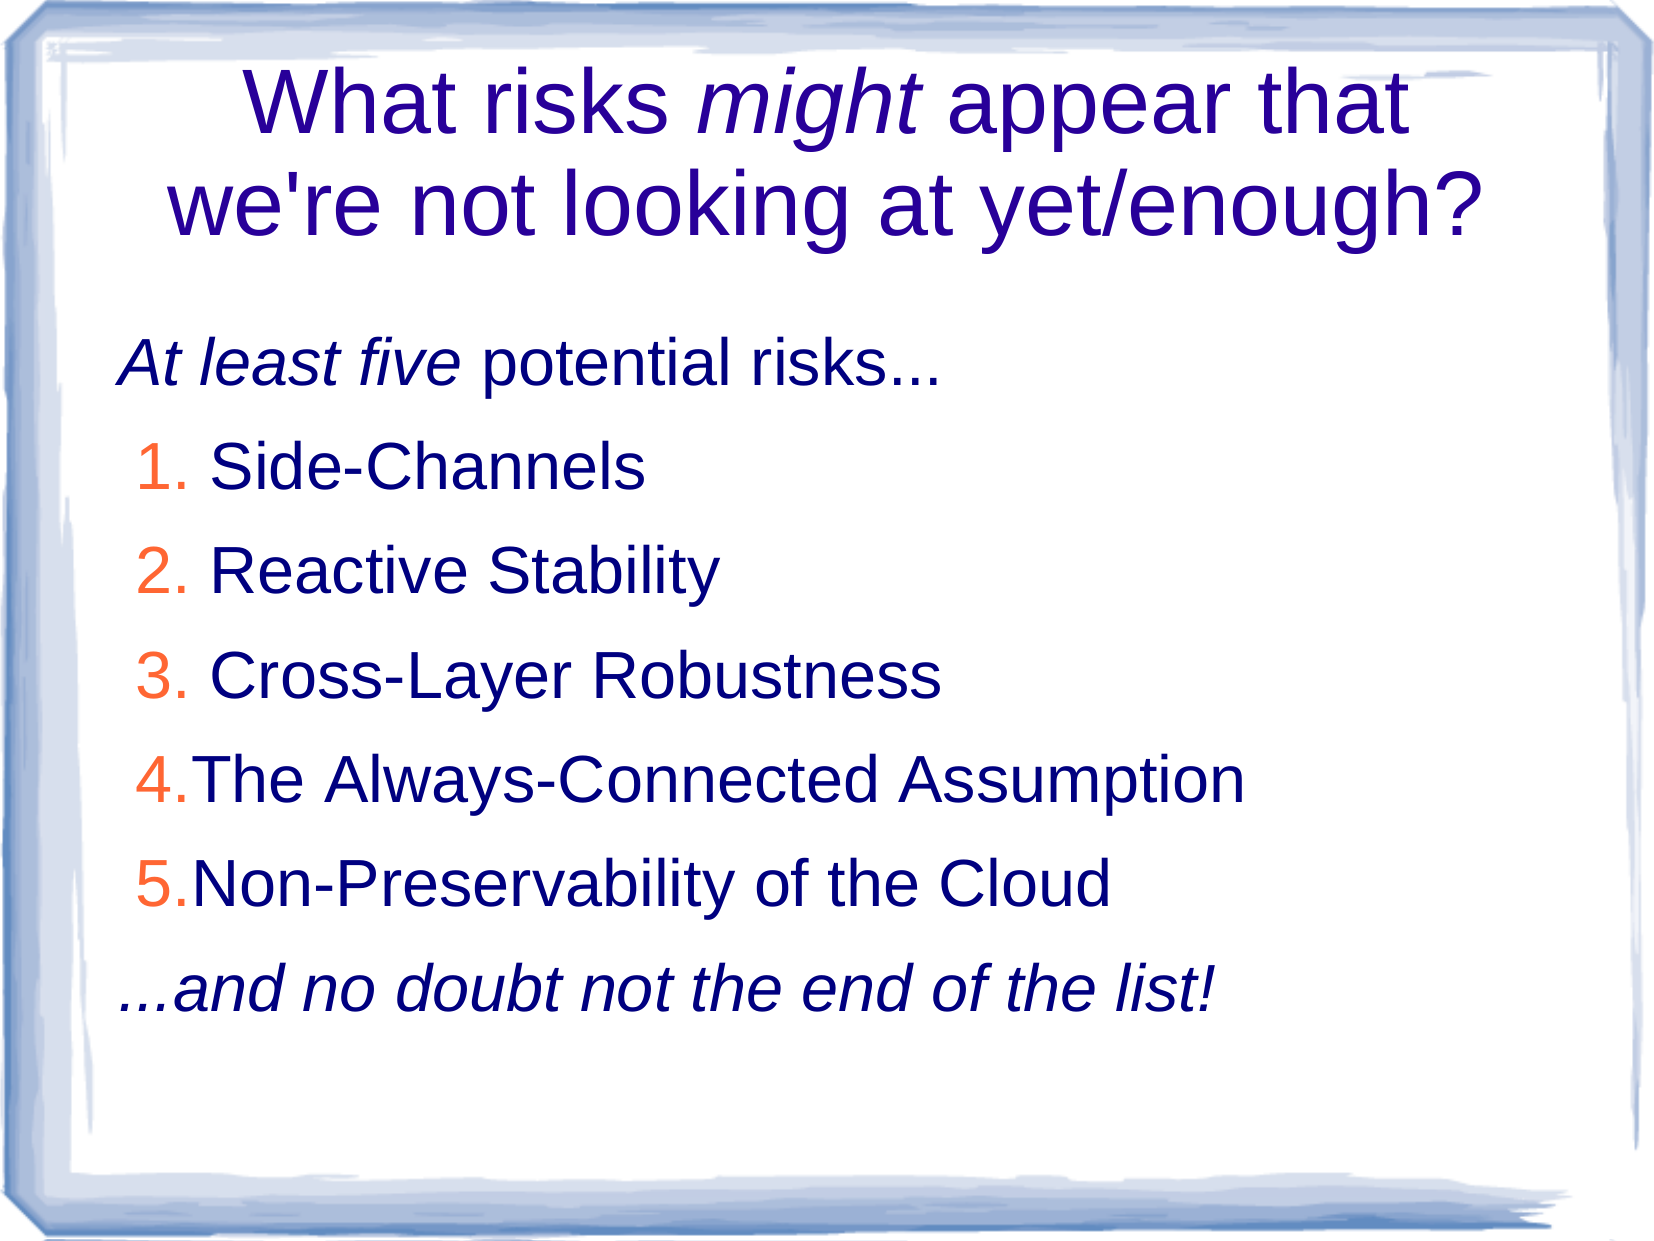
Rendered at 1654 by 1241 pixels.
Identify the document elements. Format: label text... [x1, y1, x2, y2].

picture [0, 0, 1654, 1241]
title What risks might appear that we're not looking at yet/enough? [82, 49, 1571, 257]
list At least five potential risks... Side-Channels Reactive Stability Cross-Layer Robustness The Always-Connected Assumption Non-Preservability of the Cloud ...and no doubt not the end of the list! [118, 324, 1571, 1024]
